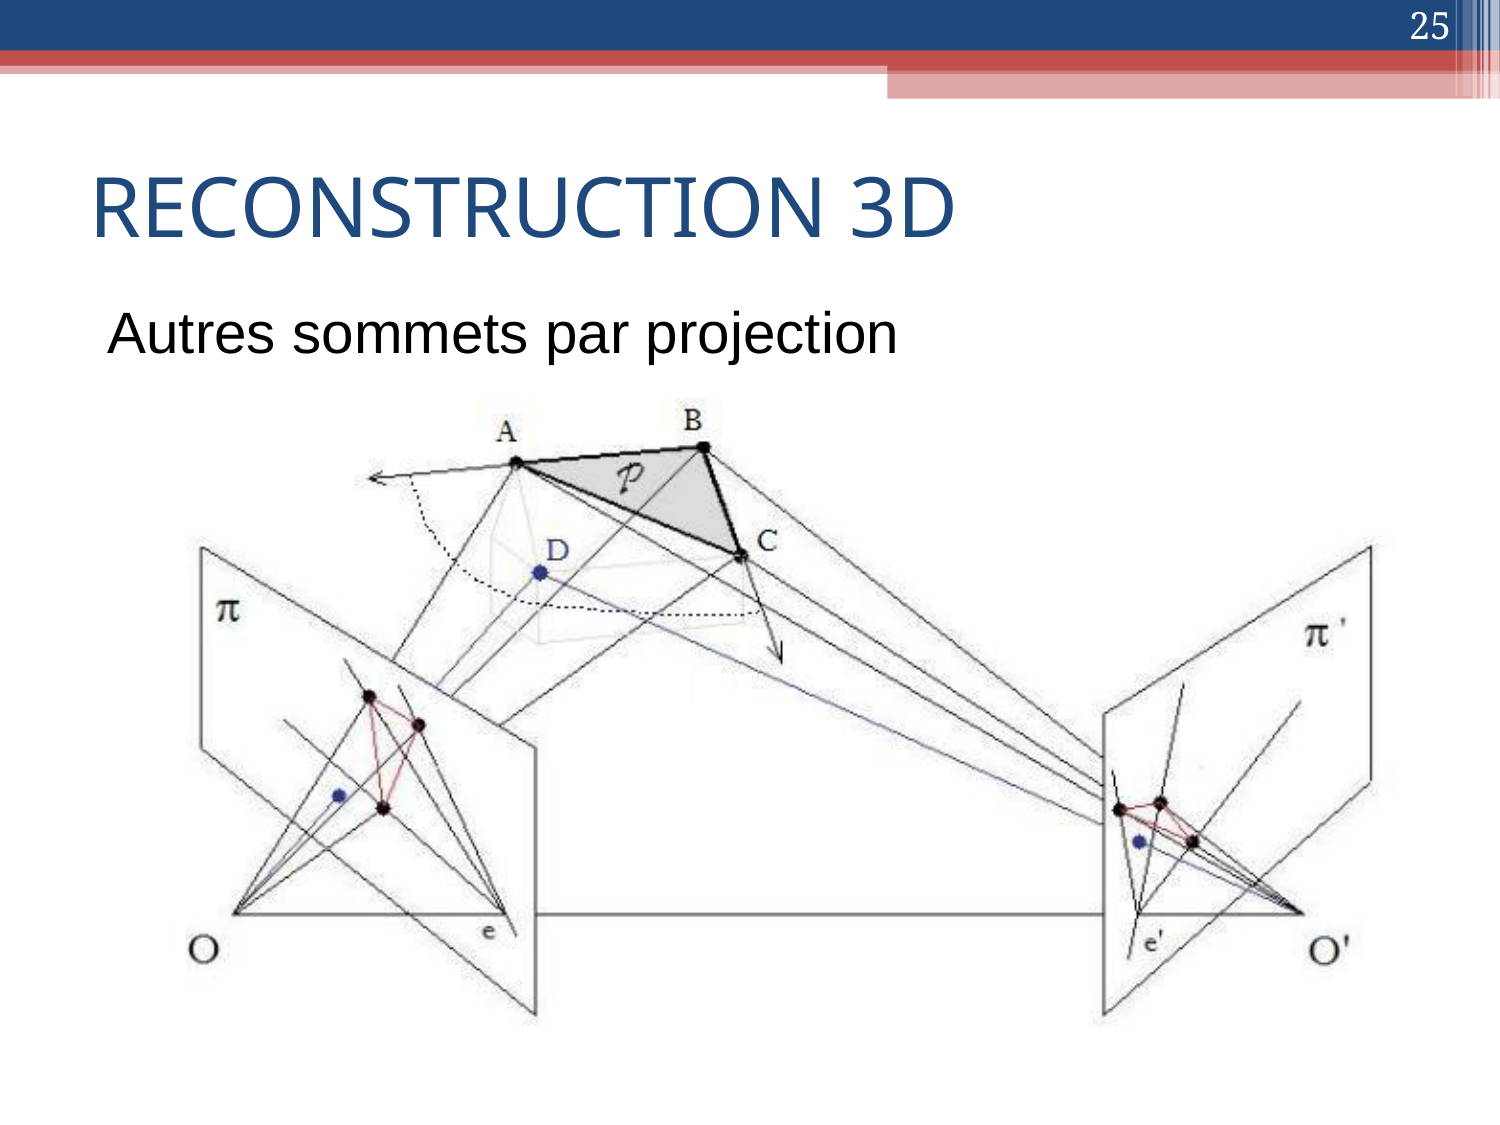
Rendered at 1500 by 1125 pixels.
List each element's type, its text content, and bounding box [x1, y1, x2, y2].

text_box <numéro> [1340, 0, 1466, 61]
title RECONSTRUCTION 3D [75, 117, 1426, 292]
list Autres sommets par projection [75, 292, 1426, 1079]
picture [140, 398, 1424, 1032]
